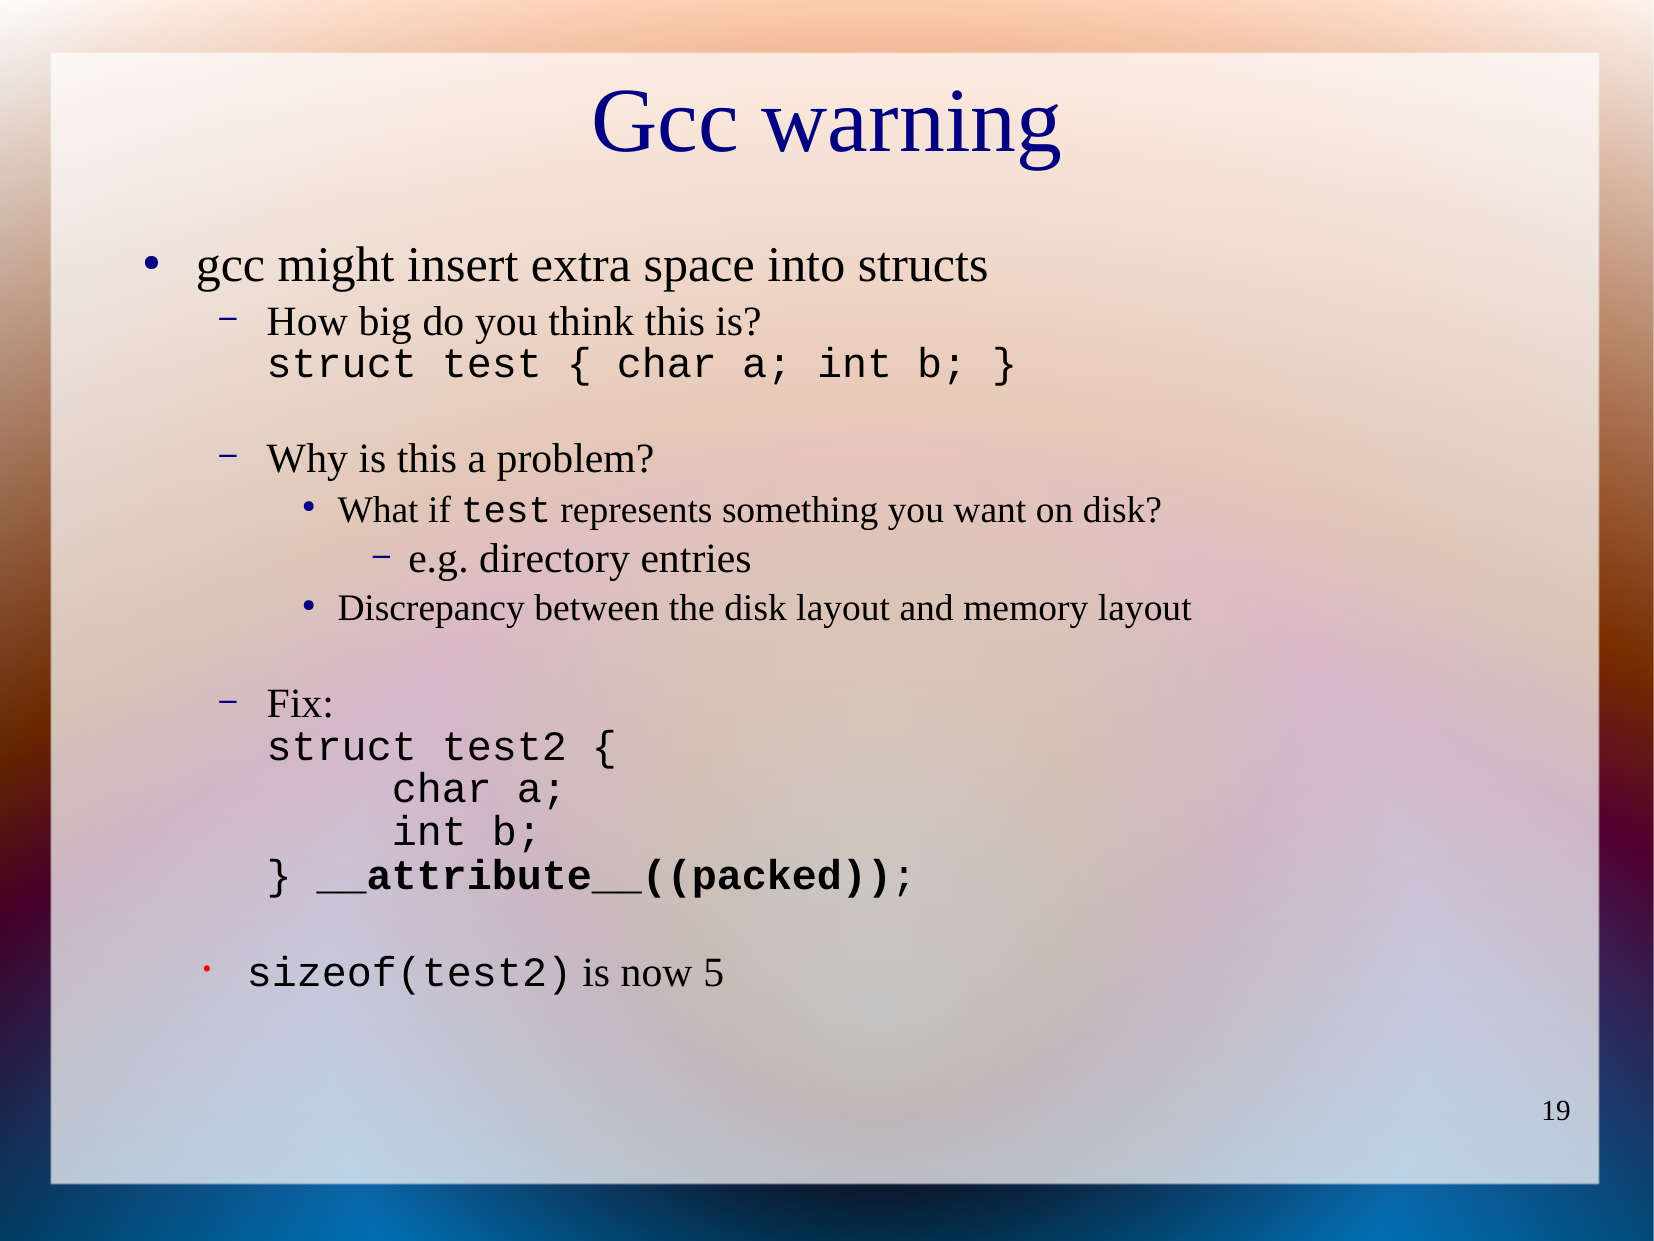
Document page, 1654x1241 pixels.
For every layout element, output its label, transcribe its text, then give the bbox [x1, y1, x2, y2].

list gcc might insert extra space into structs How big do you think this is? struct test { char a; int b; } Why is this a problem? What if test represents something you want on disk? e.g. directory entries Discrepancy between the disk layout and memory layout Fix: struct test2 { char a; int b; } __attribute__((packed)); sizeof(test2) is now 5 [110, 234, 1620, 1199]
title Gcc warning [37, 38, 1618, 180]
picture [0, 0, 1654, 1241]
